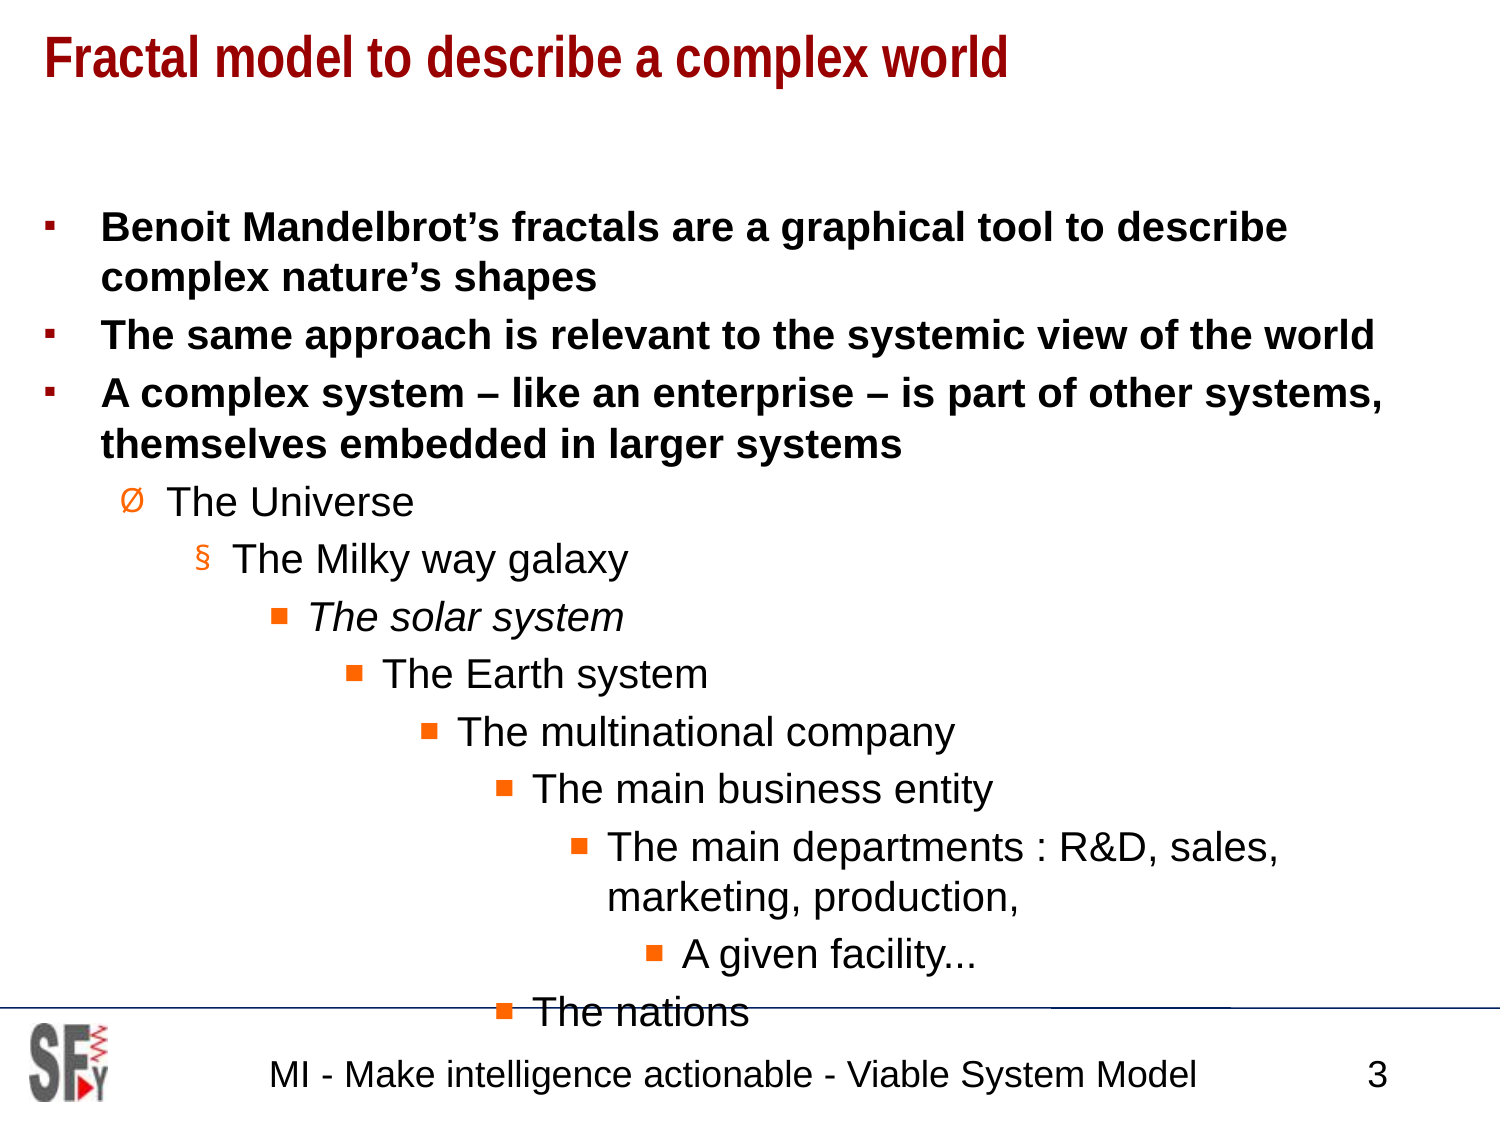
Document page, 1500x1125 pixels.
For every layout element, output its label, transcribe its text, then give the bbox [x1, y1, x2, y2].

slide_number <numéro> [1352, 1034, 1490, 1103]
list Benoit Mandelbrot’s fractals are a graphical tool to describe complex nature’s shapes The same approach is relevant to the systemic view of the world A complex system – like an enterprise – is part of other systems, themselves embedded in larger systems The Universe The Milky way galaxy The solar system The Earth system The multinational company The main business entity The main departments : R&D, sales, marketing, production, A given facility... The nations [29, 184, 1471, 988]
picture [29, 1023, 108, 1102]
title Fractal model to describe a complex world [29, 12, 1471, 138]
footer MI - Make intelligence actionable - Viable System Model [253, 1034, 1336, 1103]
